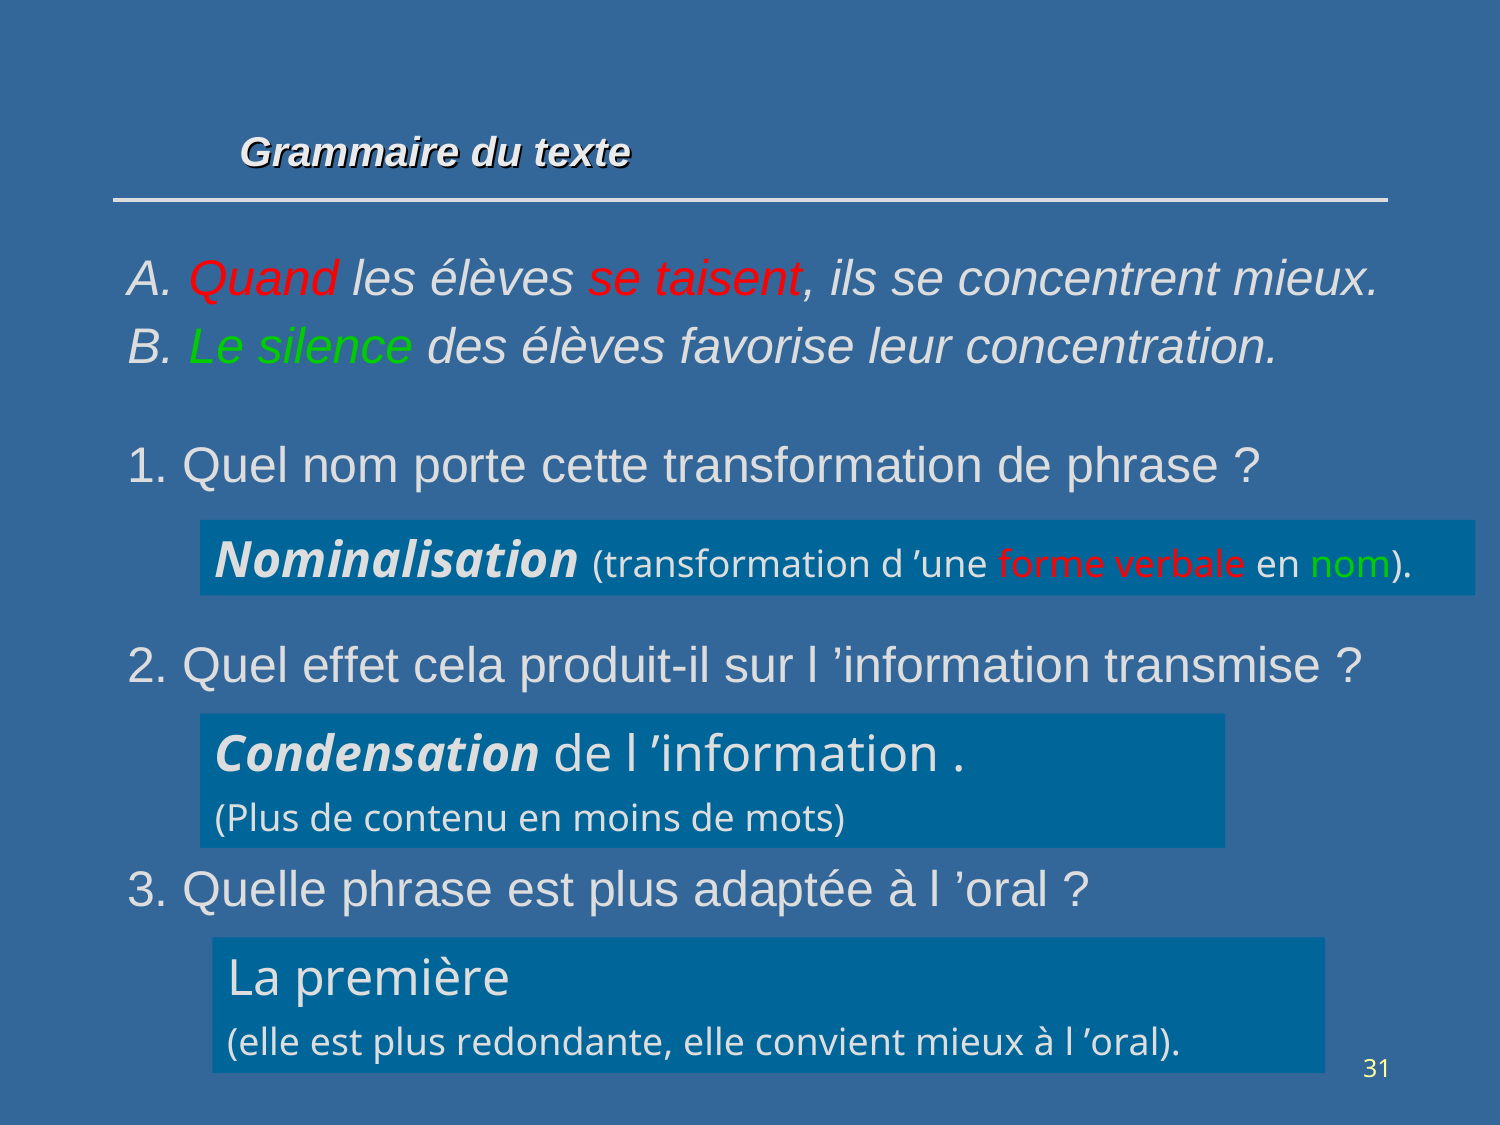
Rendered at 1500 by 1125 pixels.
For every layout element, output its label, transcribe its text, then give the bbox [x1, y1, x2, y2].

text_box 2. Quel effet cela produit-il sur l ’information transmise ? [112, 624, 1426, 701]
text_box Grammaire du texte [224, 116, 647, 183]
text_box La première (elle est plus redondante, elle convient mieux à l ’oral). [212, 937, 1326, 1073]
text_box Nominalisation (transformation d ’une forme verbale en nom). [200, 519, 1476, 596]
text_box Condensation de l ’information . (Plus de contenu en moins de mots) [200, 713, 1226, 847]
text_box A. Quand les élèves se taisent, ils se concentrent mieux. B. Le silence des élèves favorise leur concentration. [112, 237, 1426, 383]
text_box 1. Quel nom porte cette transformation de phrase ? [112, 424, 1426, 501]
text_box 3. Quelle phrase est plus adaptée à l ’oral ? [112, 847, 1426, 928]
